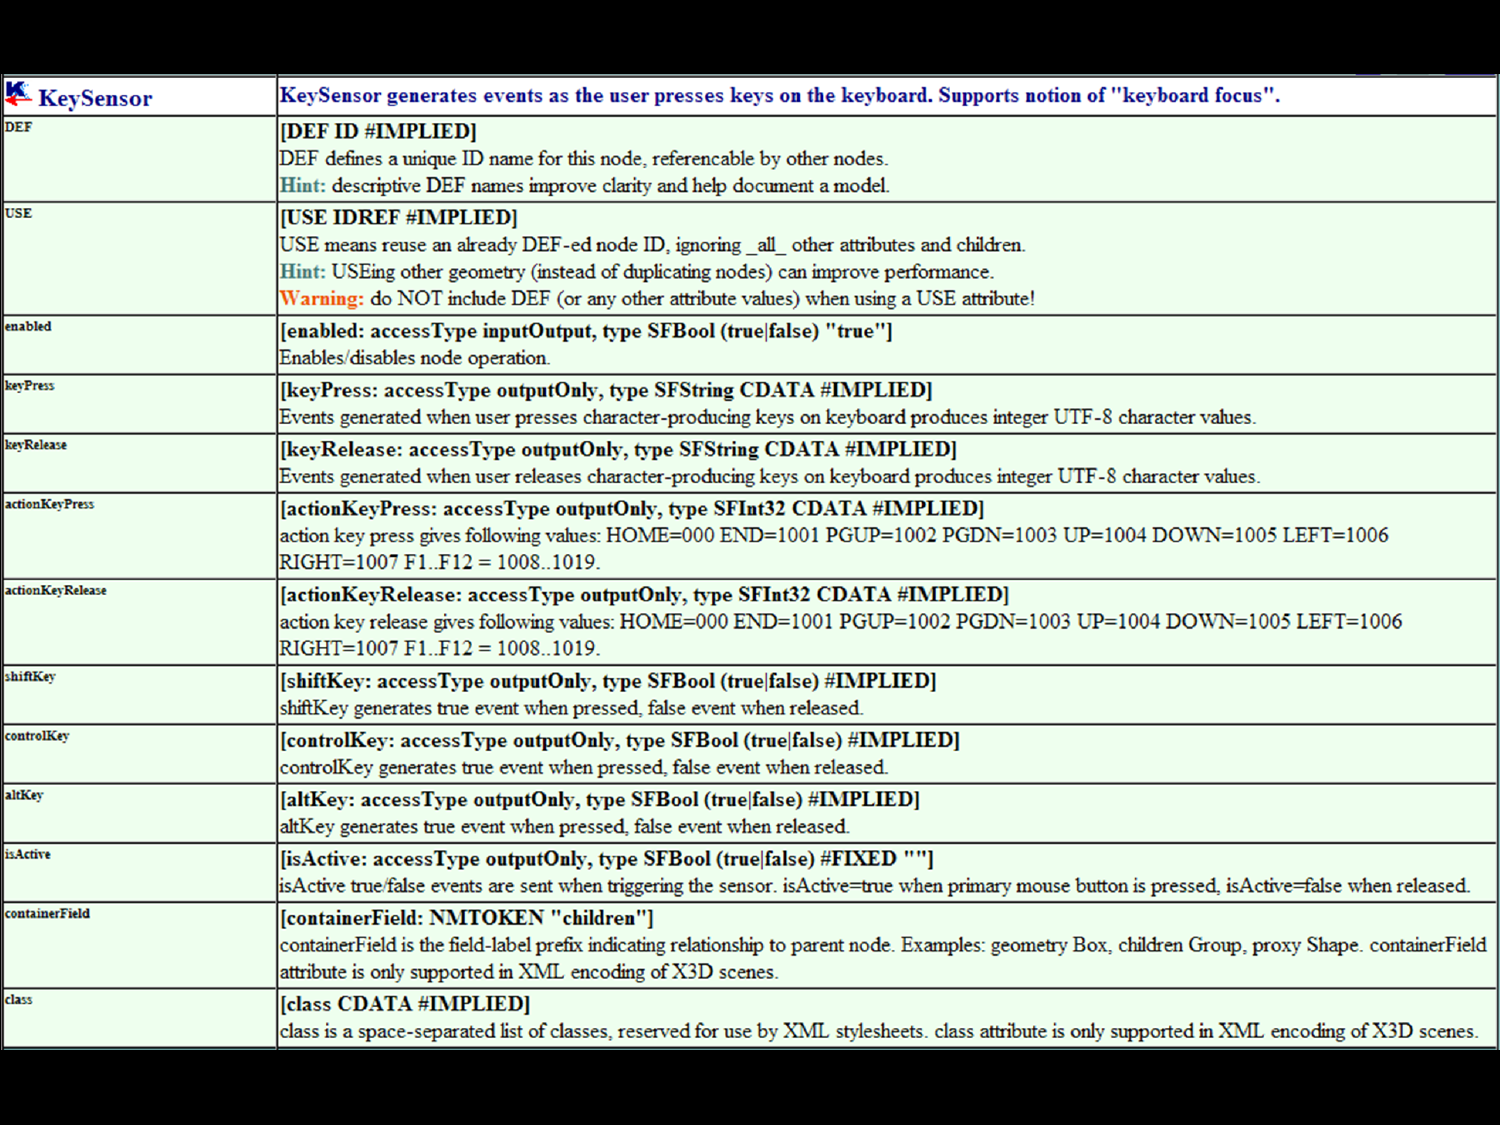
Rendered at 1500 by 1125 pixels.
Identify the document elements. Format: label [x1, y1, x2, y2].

text_box [0, 0, 1500, 1125]
picture [1, 74, 1500, 1051]
